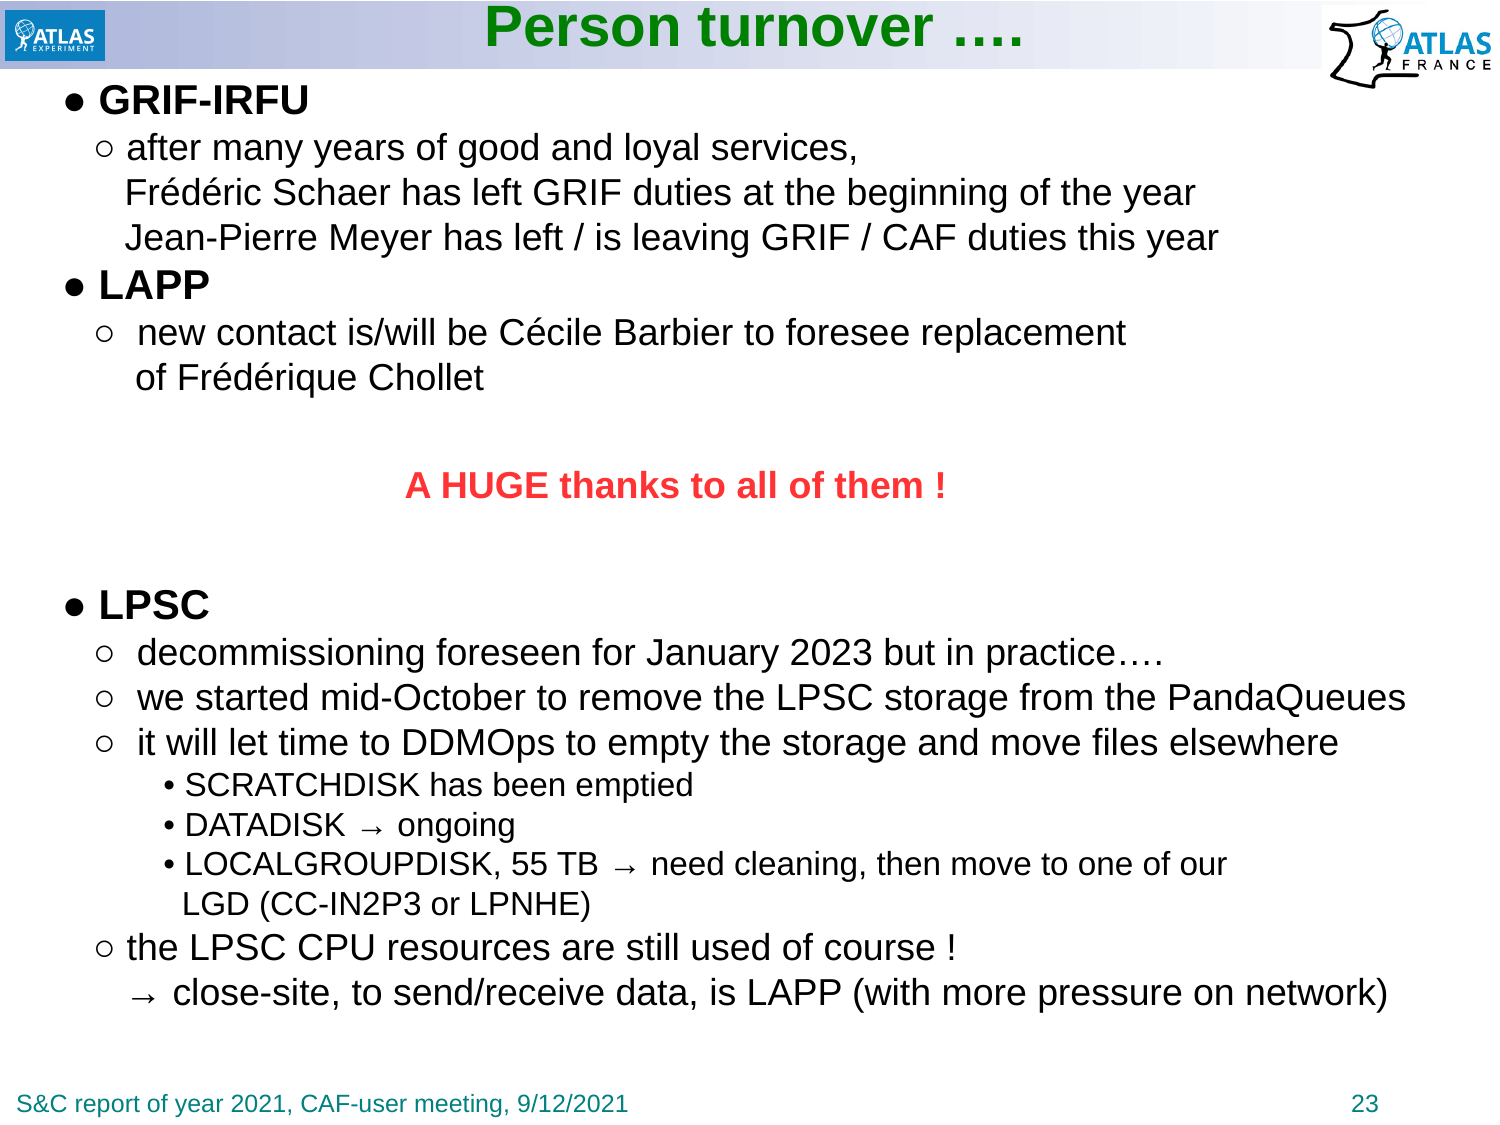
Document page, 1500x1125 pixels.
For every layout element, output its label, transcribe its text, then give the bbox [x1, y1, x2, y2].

text_box Person turnover …. [7, 0, 1500, 112]
text_box A HUGE thanks to all of them ! [389, 456, 1016, 514]
text_box ● GRIF-IRFU ○ after many years of good and loyal services, Frédéric Schaer has left GRIF duties at the beginning of the year Jean-Pierre Meyer has left / is leaving GRIF / CAF duties this year ● LAPP ○ new contact is/will be Cécile Barbier to foresee replacement of Frédérique Chollet ● LPSC ○ decommissioning foreseen for January 2023 but in practice…. ○ we started mid-October to remove the LPSC storage from the PandaQueues ○ it will let time to DDMOps to empty the storage and move files elsewhere • SCRATCHDISK has been emptied • DATADISK → ongoing • LOCALGROUPDISK, 55 TB → need cleaning, then move to one of our LGD (CC-IN2P3 or LPNHE) ○ the LPSC CPU resources are still used of course ! → close-site, to send/receive data, is LAPP (with more pressure on network) [47, 65, 1500, 865]
